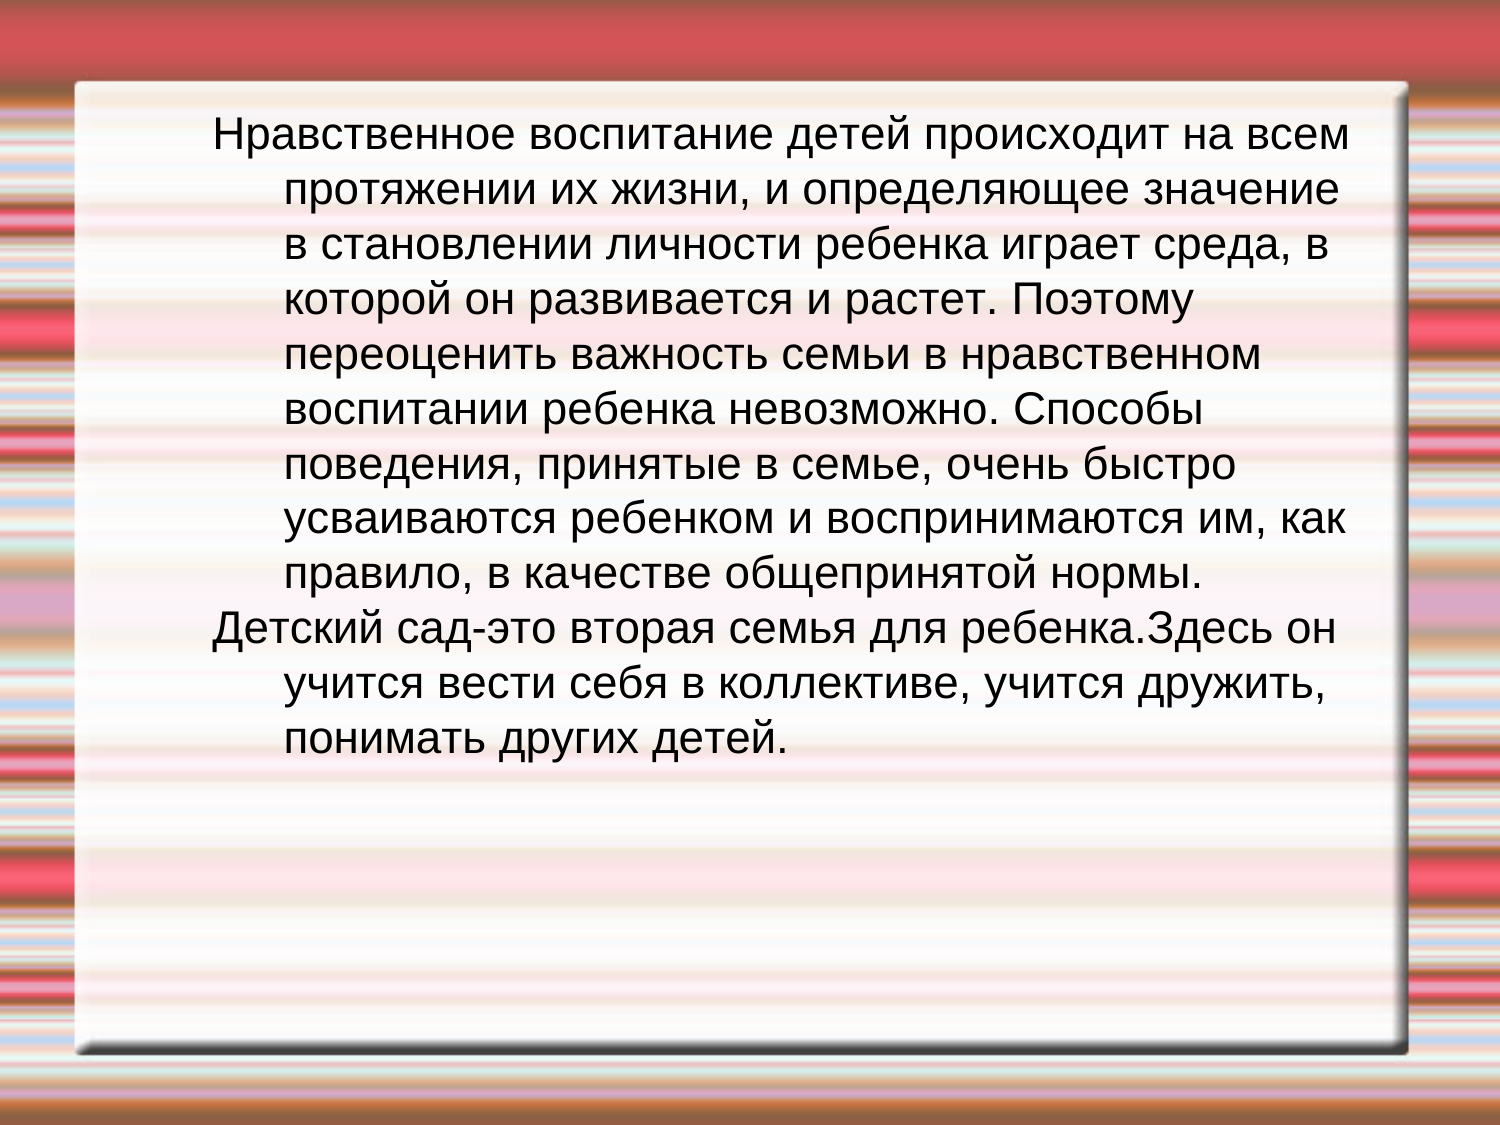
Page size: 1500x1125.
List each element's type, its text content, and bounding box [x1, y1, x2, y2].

list Нравственное воспитание детей происходит на всем протяжении их жизни, и определяющее значение в становлении личности ребенка играет среда, в которой он развивается и растет. Поэтому переоценить важность семьи в нравственном воспитании ребенка невозможно. Способы поведения, принятые в семье, очень быстро усваиваются ребенком и воспринимаются им, как правило, в качестве общепринятой нормы. Детский сад-это вторая семья для ребенка.Здесь он учится вести себя в коллективе, учится дружить, понимать других детей. [118, 103, 1371, 798]
